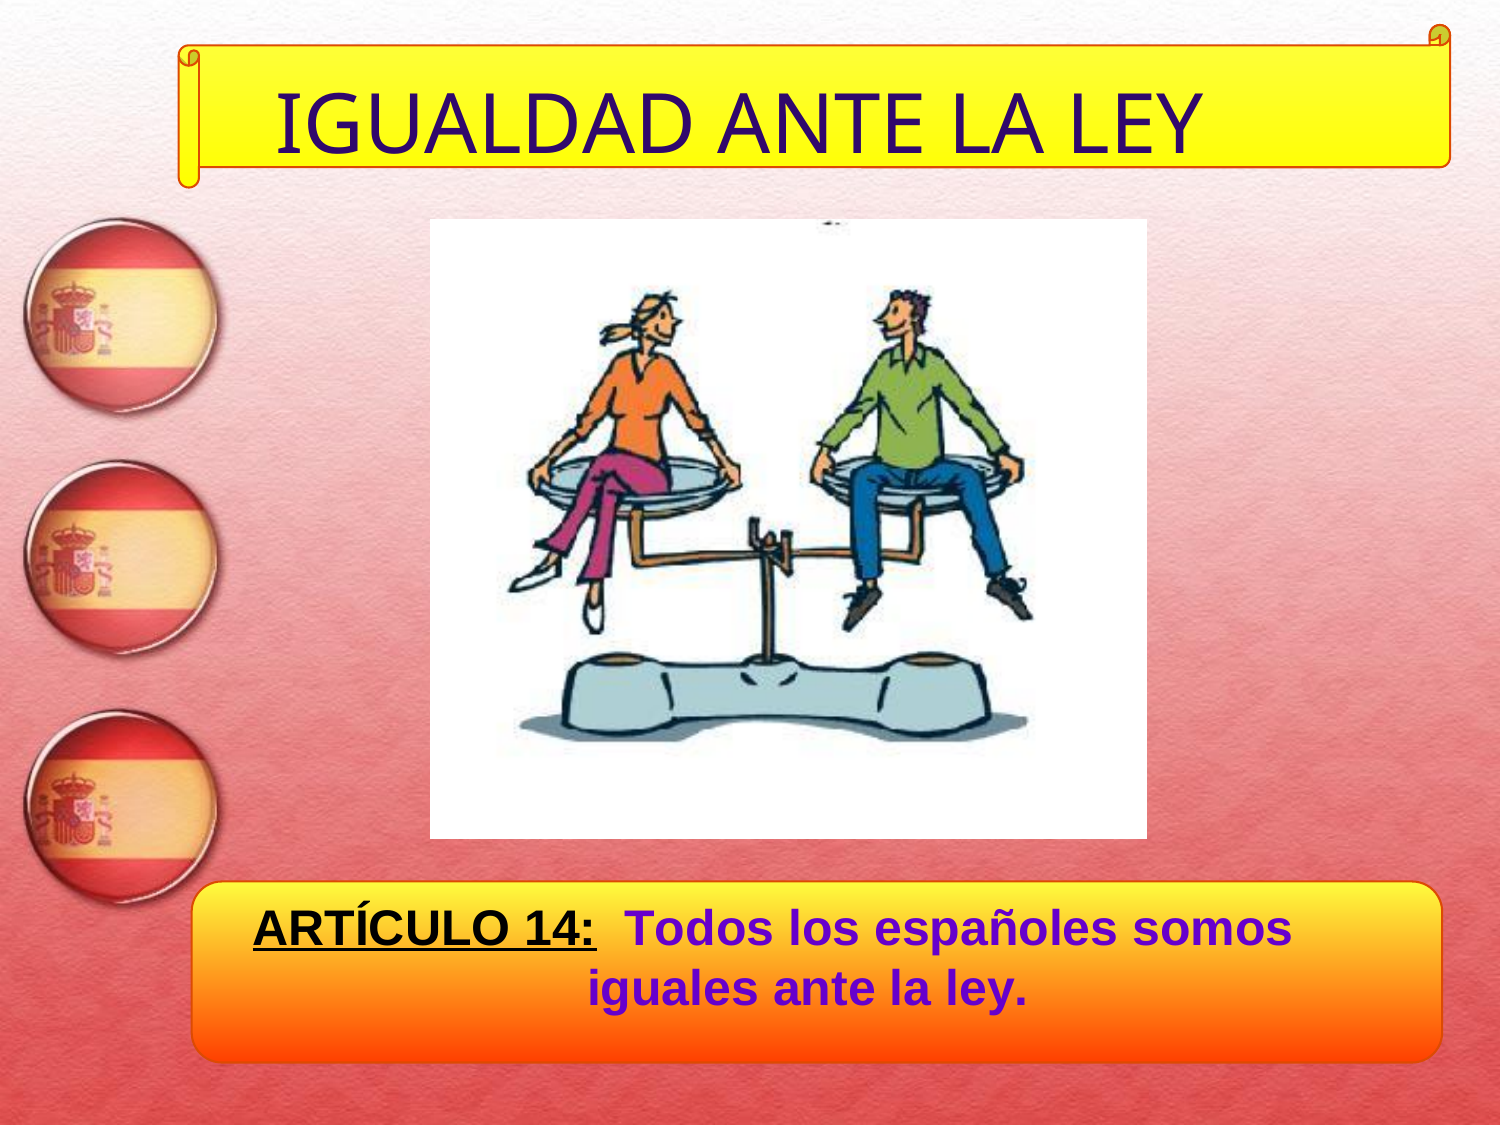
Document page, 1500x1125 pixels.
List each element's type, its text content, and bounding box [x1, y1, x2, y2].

text_box [191, 881, 1443, 1063]
picture [0, 0, 1500, 1125]
text_box [178, 24, 1451, 188]
text_box IGUALDAD ANTE LA LEY [260, 62, 1500, 251]
text_box ARTÍCULO 14: Todos los españoles somos iguales ante la ley. [199, 887, 1417, 1023]
